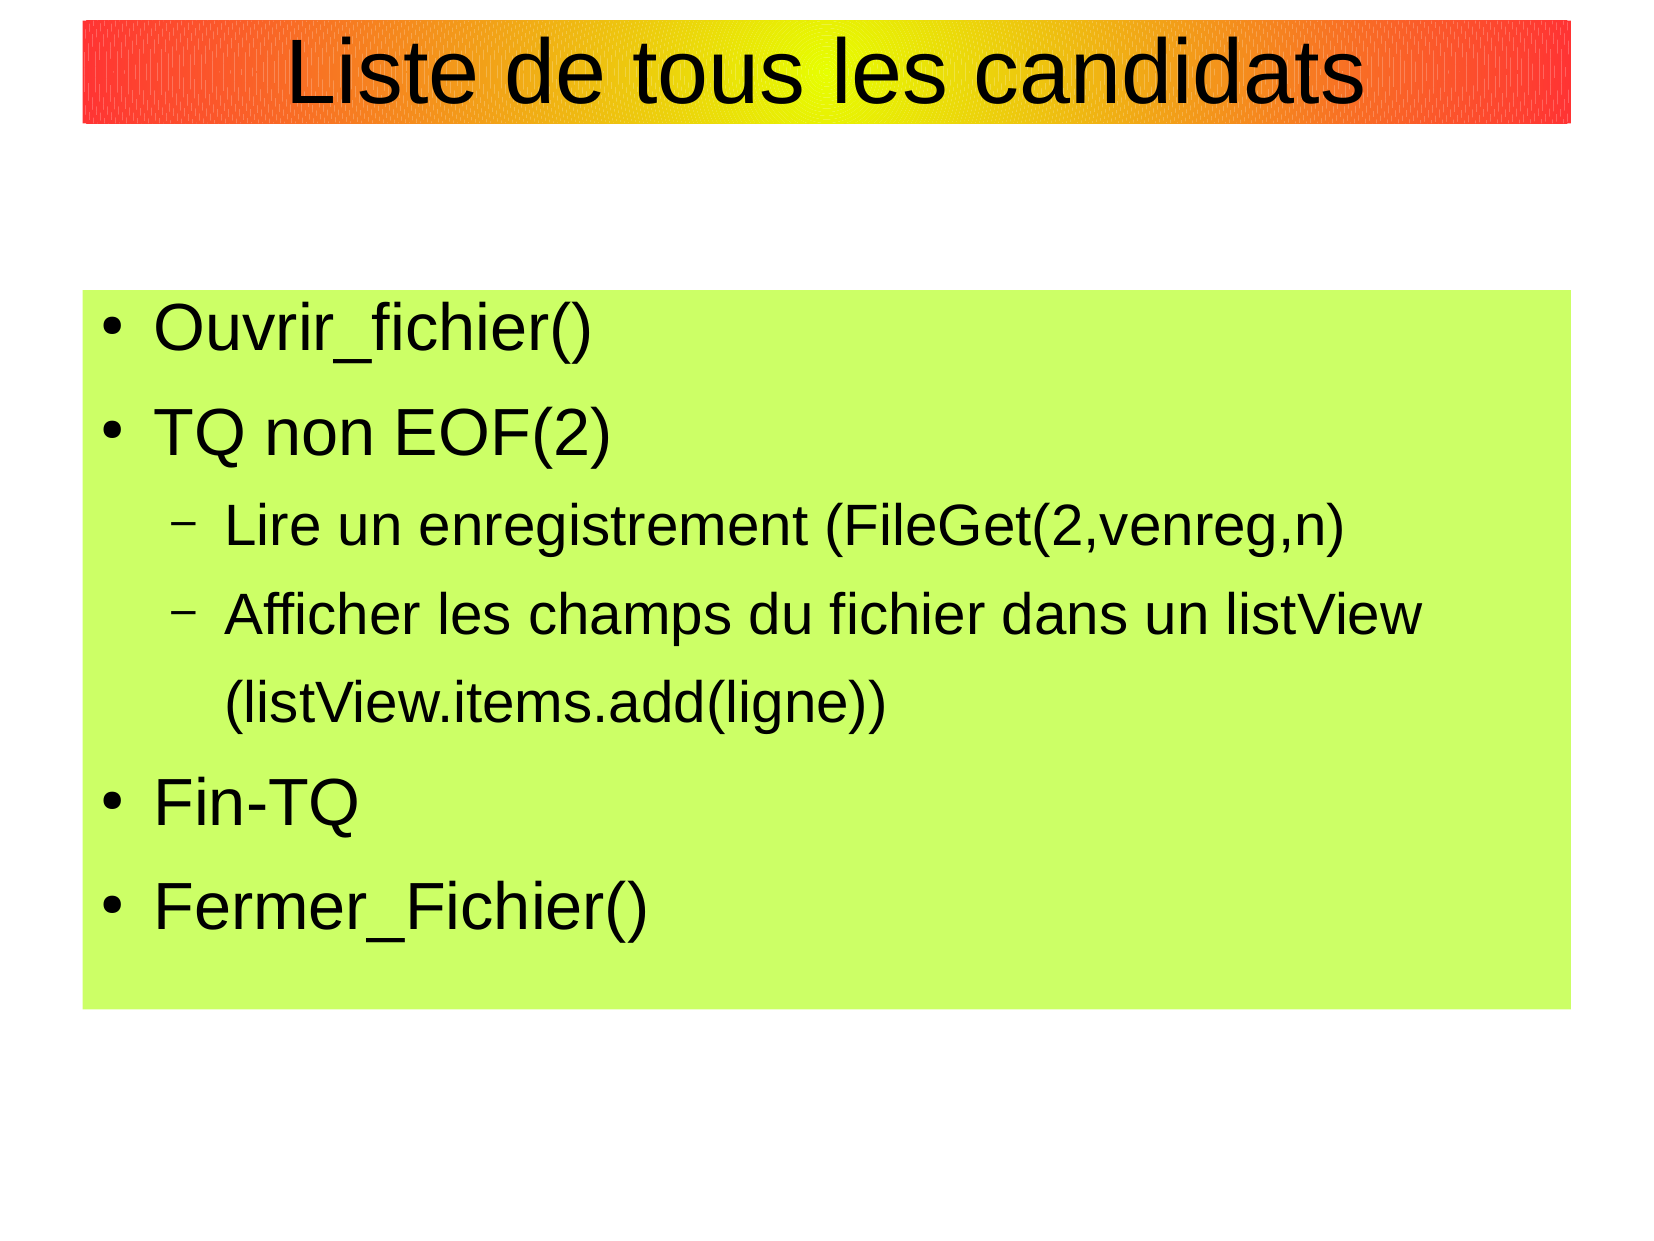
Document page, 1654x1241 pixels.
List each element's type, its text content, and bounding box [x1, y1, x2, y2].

list Ouvrir_fichier() TQ non EOF(2) Lire un enregistrement (FileGet(2,venreg,n) Afficher les champs du fichier dans un listView (listView.items.add(ligne)) Fin-TQ Fermer_Fichier() [82, 290, 1571, 1010]
title Liste de tous les candidats [82, 20, 1571, 124]
